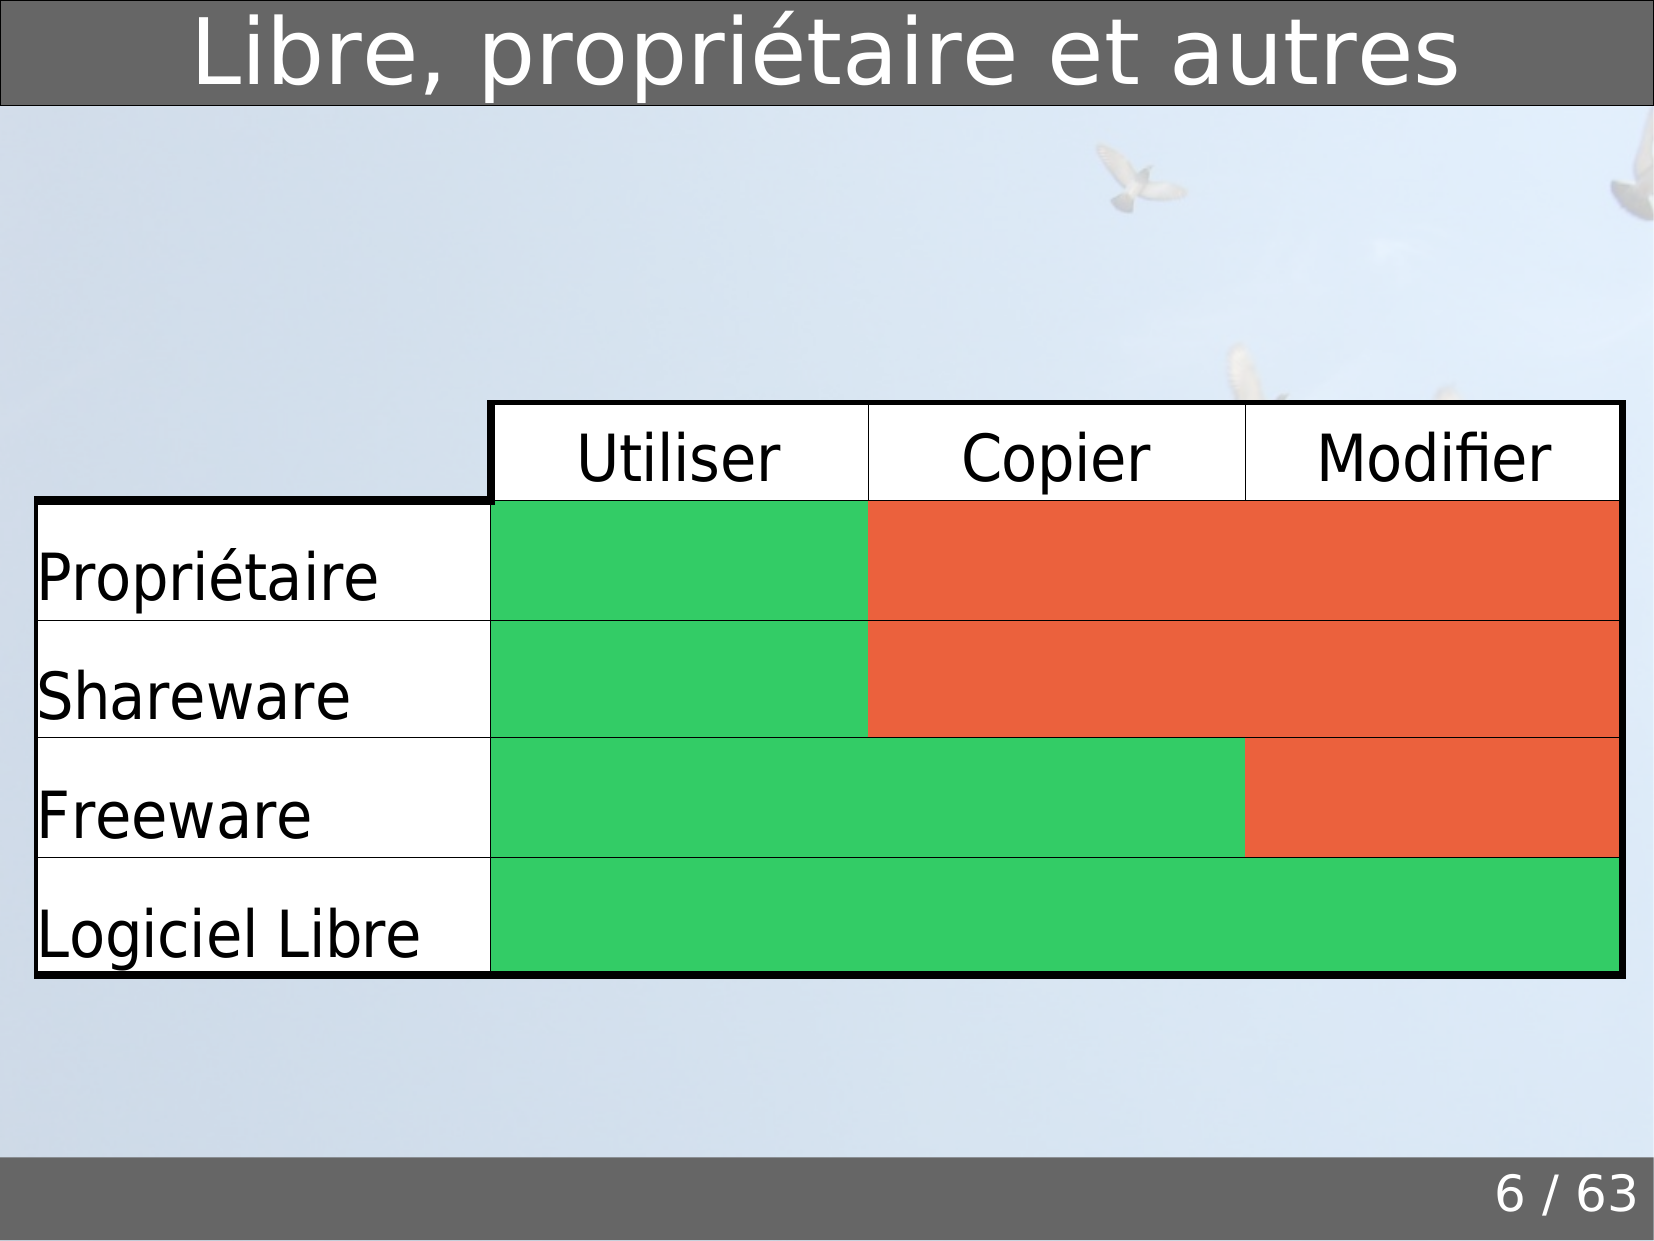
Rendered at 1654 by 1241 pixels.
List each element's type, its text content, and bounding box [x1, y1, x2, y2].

chart [34, 400, 1626, 1085]
title Libre, propriétaire et autres [0, 0, 1654, 107]
